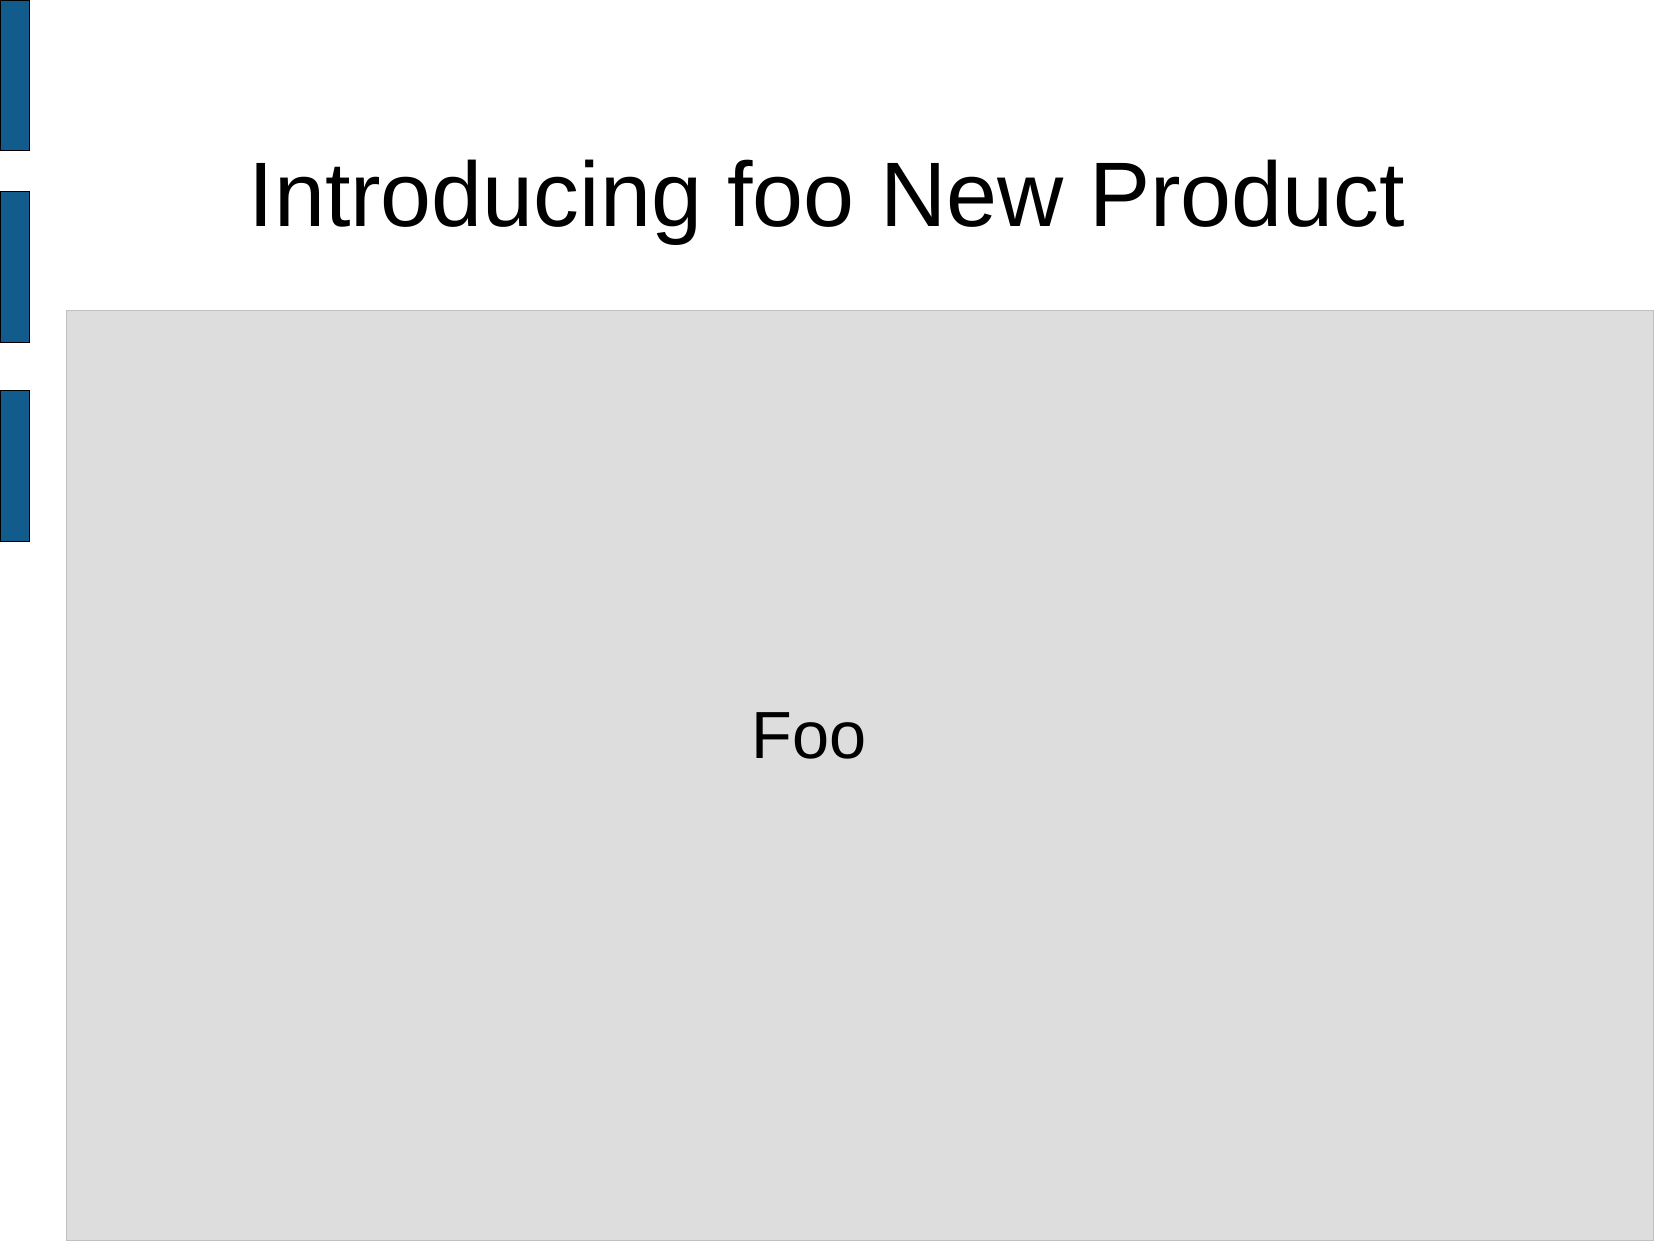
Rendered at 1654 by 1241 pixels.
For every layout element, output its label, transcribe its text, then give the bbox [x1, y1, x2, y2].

title Introducing foo New Product [121, 91, 1534, 299]
subtitle Foo [121, 344, 1534, 1127]
